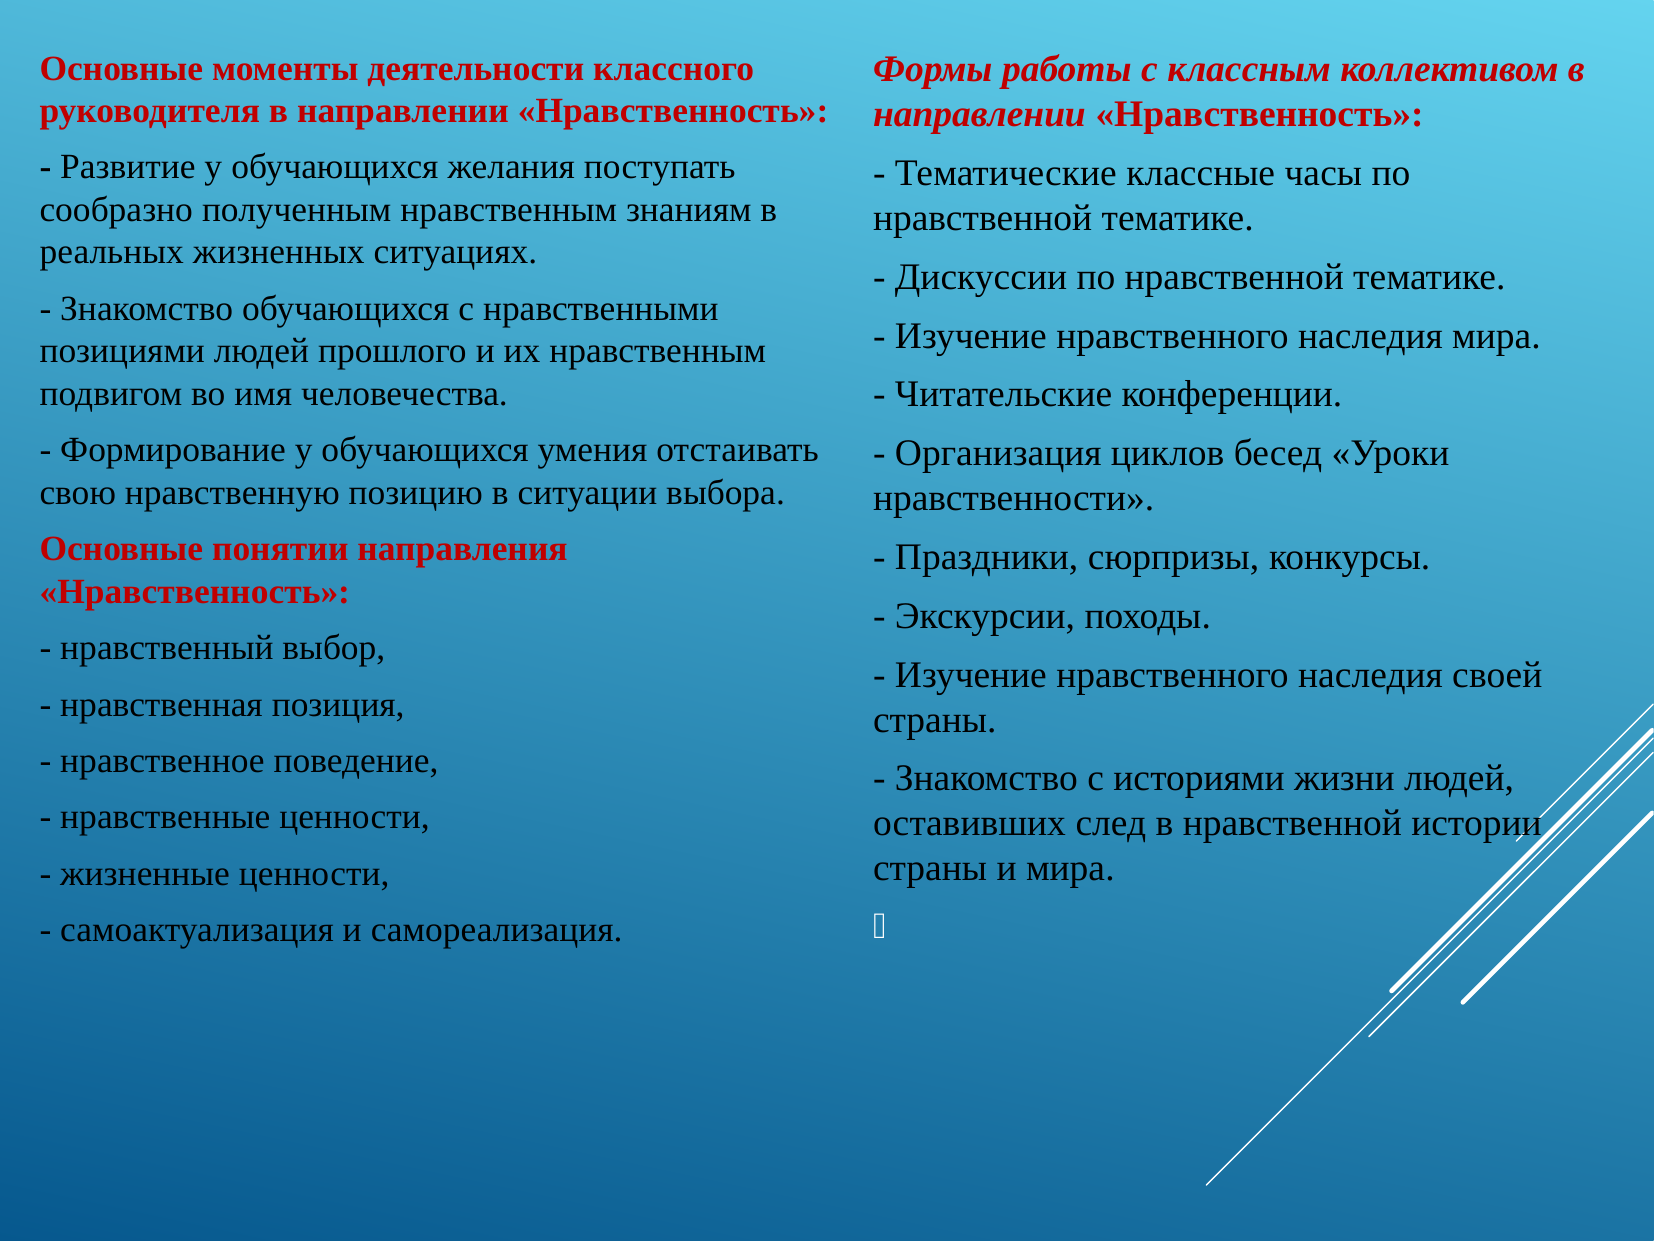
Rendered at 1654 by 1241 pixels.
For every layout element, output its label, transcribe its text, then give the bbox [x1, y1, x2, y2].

list Формы работы с классным коллективом в направлении «Нравственность»: - Тематические классные часы по нравственной тематике. - Дискуссии по нравственной тематике. - Изучение нравственного наследия мира. - Читательские конференции. - Организация циклов бесед «Уроки нравственности». - Праздники, сюрпризы, конкурсы. - Экскурсии, походы. - Изучение нравственного наследия своей страны. - Знакомство с историями жизни людей, оставивших след в нравственной истории страны и мира. [858, 36, 1623, 1241]
list Основные моменты деятельности классного руководителя в направлении «Нравственность»: - Развитие у обучающихся желания поступать сообразно полученным нравственным знаниям в реальных жизненных ситуациях. - Знакомство обучающихся с нравственными позициями людей прошлого и их нравственным подвигом во имя человечества. - Формирование у обучающихся умения отстаивать свою нравственную позицию в ситуации выбора. Основные понятии направления «Нравственность»: - нравственный выбор, - нравственная позиция, - нравственное поведение, - нравственные ценности, - жизненные ценности, - самоактуализация и самореализация. [24, 36, 858, 1191]
